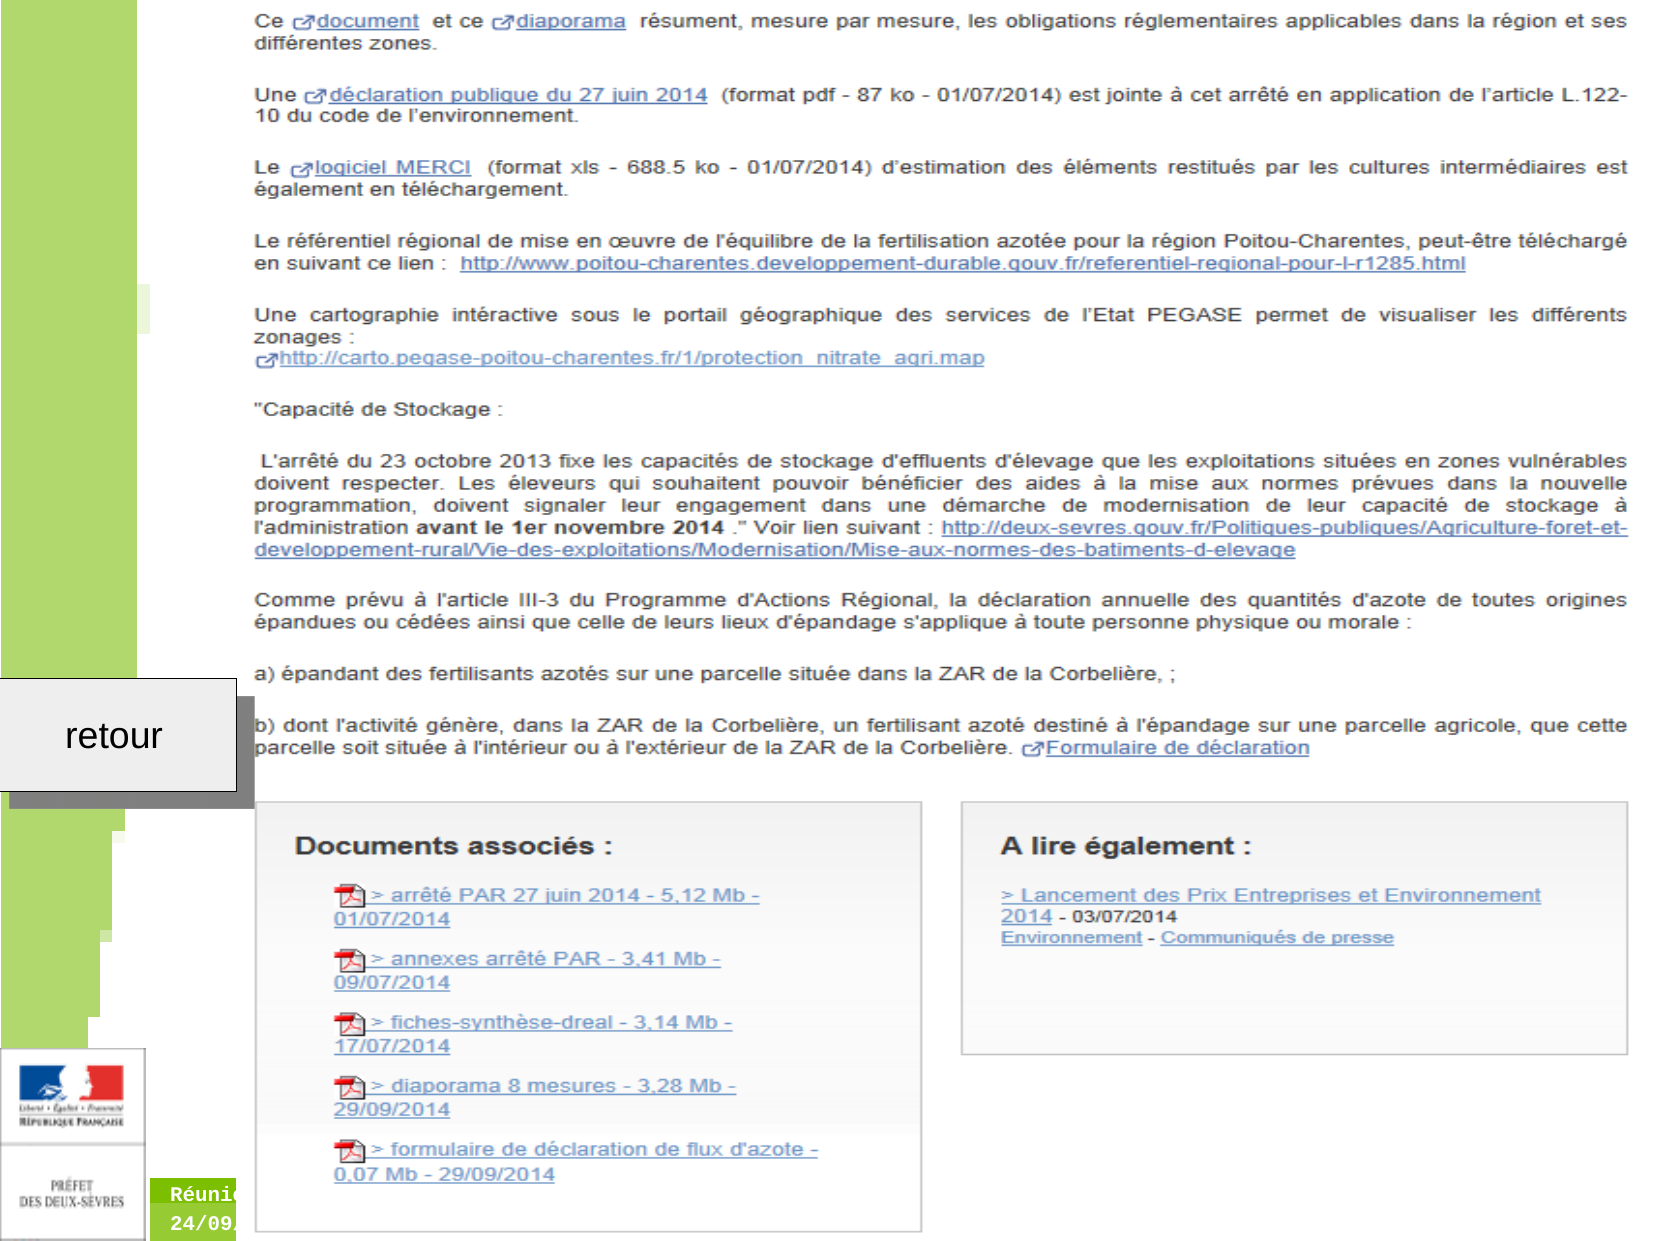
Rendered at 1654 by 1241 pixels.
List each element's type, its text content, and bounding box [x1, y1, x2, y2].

picture [0, 0, 1654, 1241]
text_box retour [0, 678, 237, 792]
